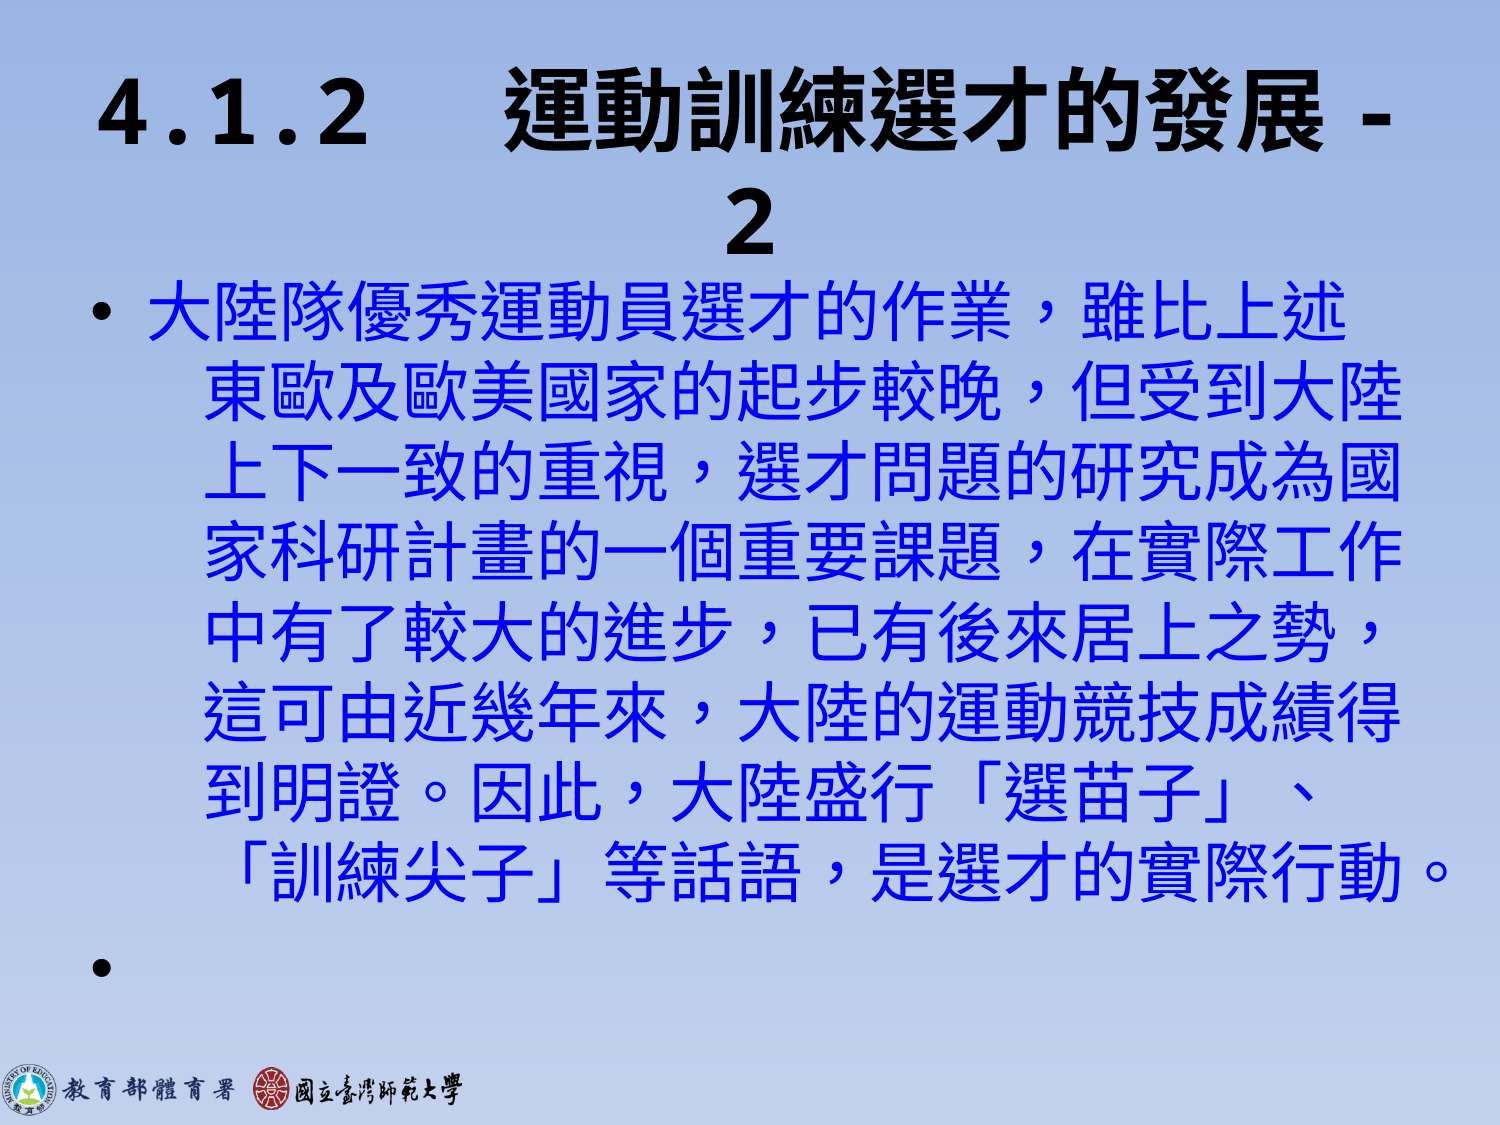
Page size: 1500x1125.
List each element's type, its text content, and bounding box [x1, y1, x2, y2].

title 4.1.2 運動訓練選才的發展-2 [75, 45, 1426, 233]
list 大陸隊優秀運動員選才的作業，雖比上述東歐及歐美國家的起步較晚，但受到大陸上下一致的重視，選才問題的研究成為國家科研計畫的一個重要課題，在實際工作中有了較大的進步，已有後來居上之勢，這可由近幾年來，大陸的運動競技成績得到明證。因此，大陸盛行「選苗子」、「訓練尖子」等話語，是選才的實際行動。 [75, 262, 1426, 1005]
